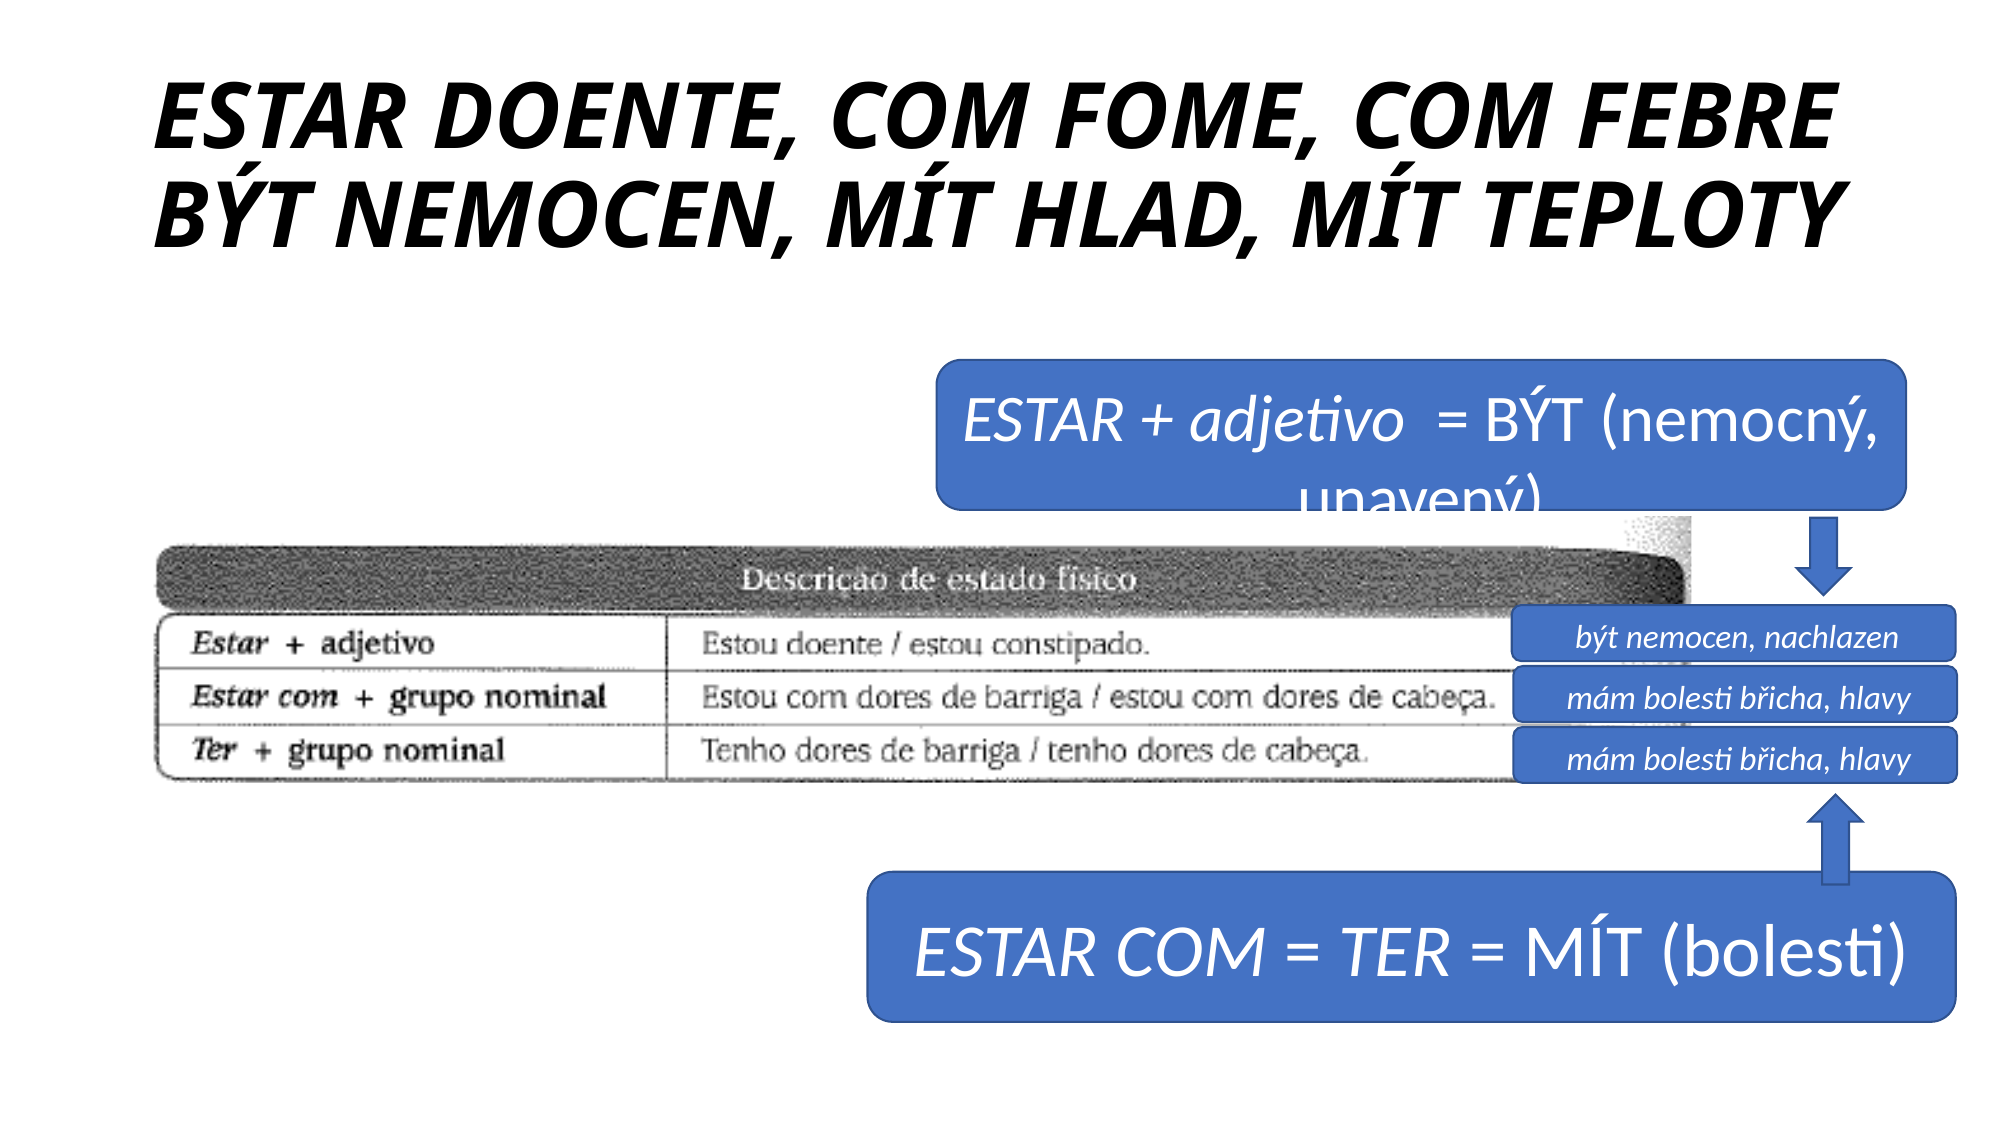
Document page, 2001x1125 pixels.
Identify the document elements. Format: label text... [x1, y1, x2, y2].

text_box [1808, 794, 1863, 885]
title ESTAR DOENTE, COM FOME, COM FEBRE BÝT NEMOCEN, MÍT HLAD, MÍT TEPLOTY [137, 59, 1863, 278]
picture [137, 516, 1692, 783]
text_box být nemocen, nachlazen [1511, 605, 1956, 662]
text_box ESTAR + adjetivo = BÝT (nemocný, unavený) [936, 359, 1907, 510]
text_box mám bolesti břicha, hlavy [1513, 726, 1958, 783]
text_box [1796, 517, 1851, 596]
text_box mám bolesti břicha, hlavy [1513, 666, 1958, 722]
text_box ESTAR COM = TER = MÍT (bolesti) [867, 871, 1956, 1022]
